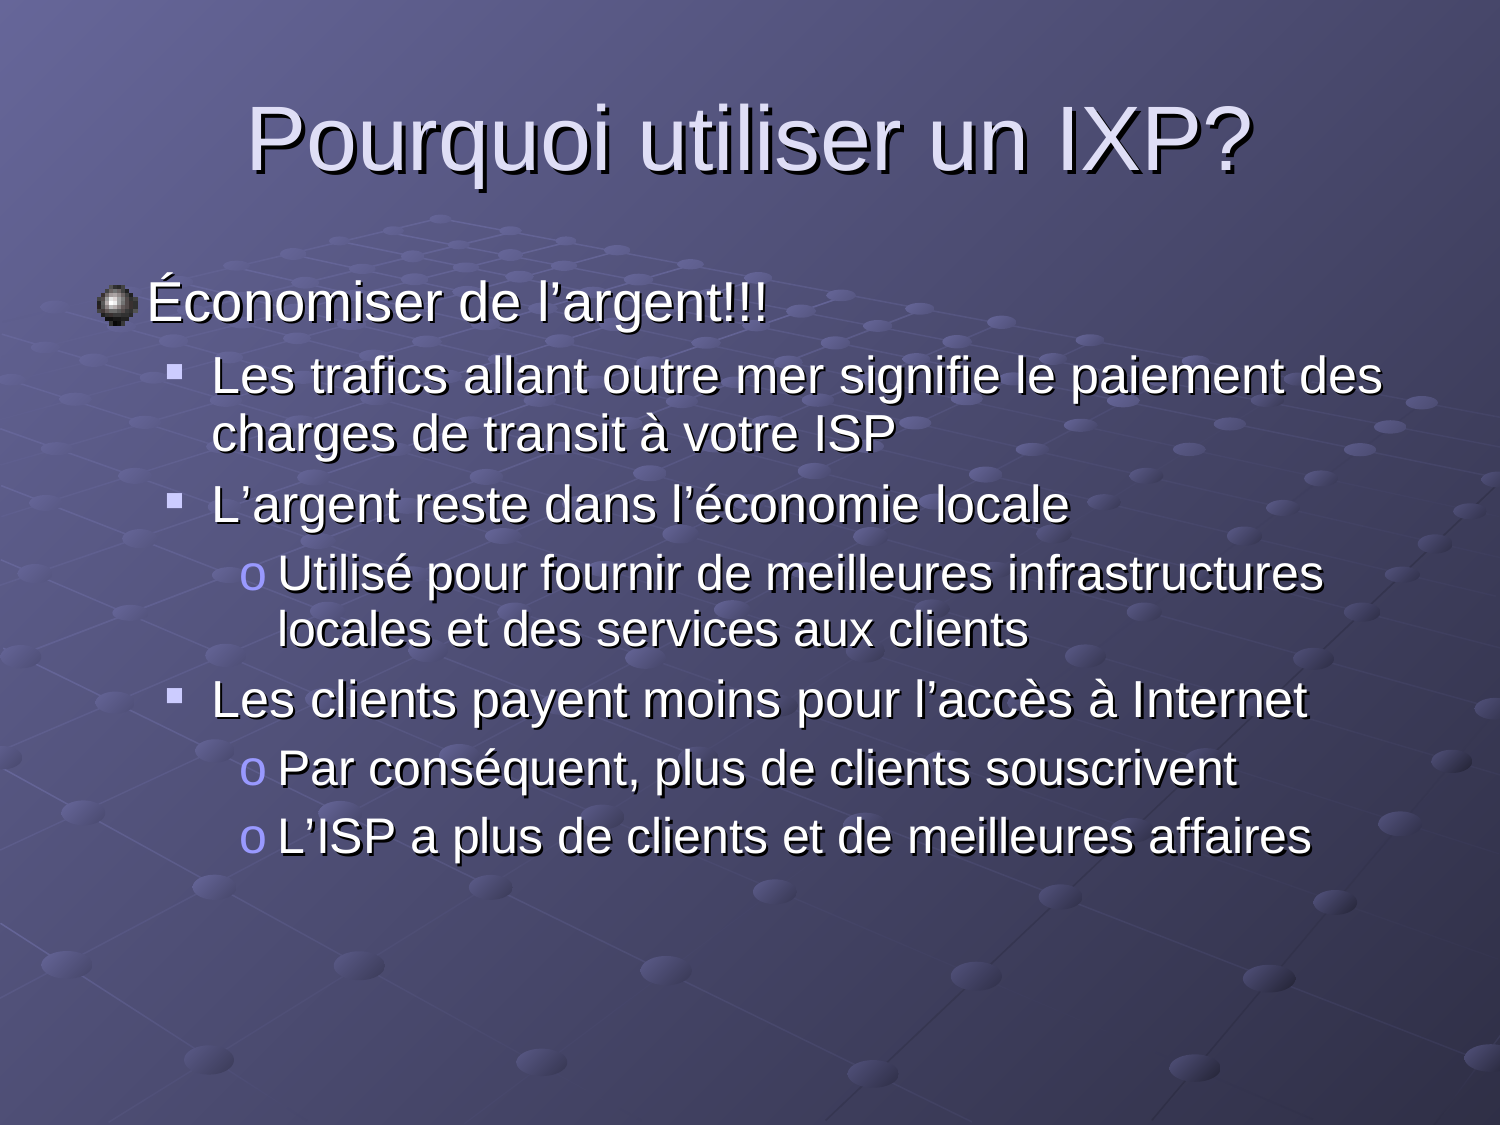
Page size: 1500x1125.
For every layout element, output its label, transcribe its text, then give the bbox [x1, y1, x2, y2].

title Pourquoi utiliser un IXP? [75, 45, 1426, 233]
list Économiser de l’argent!!! Les trafics allant outre mer signifie le paiement des charges de transit à votre ISP L’argent reste dans l’économie locale Utilisé pour fournir de meilleures infrastructures locales et des services aux clients Les clients payent moins pour l’accès à Internet Par conséquent, plus de clients souscrivent L’ISP a plus de clients et de meilleures affaires [75, 262, 1426, 1007]
